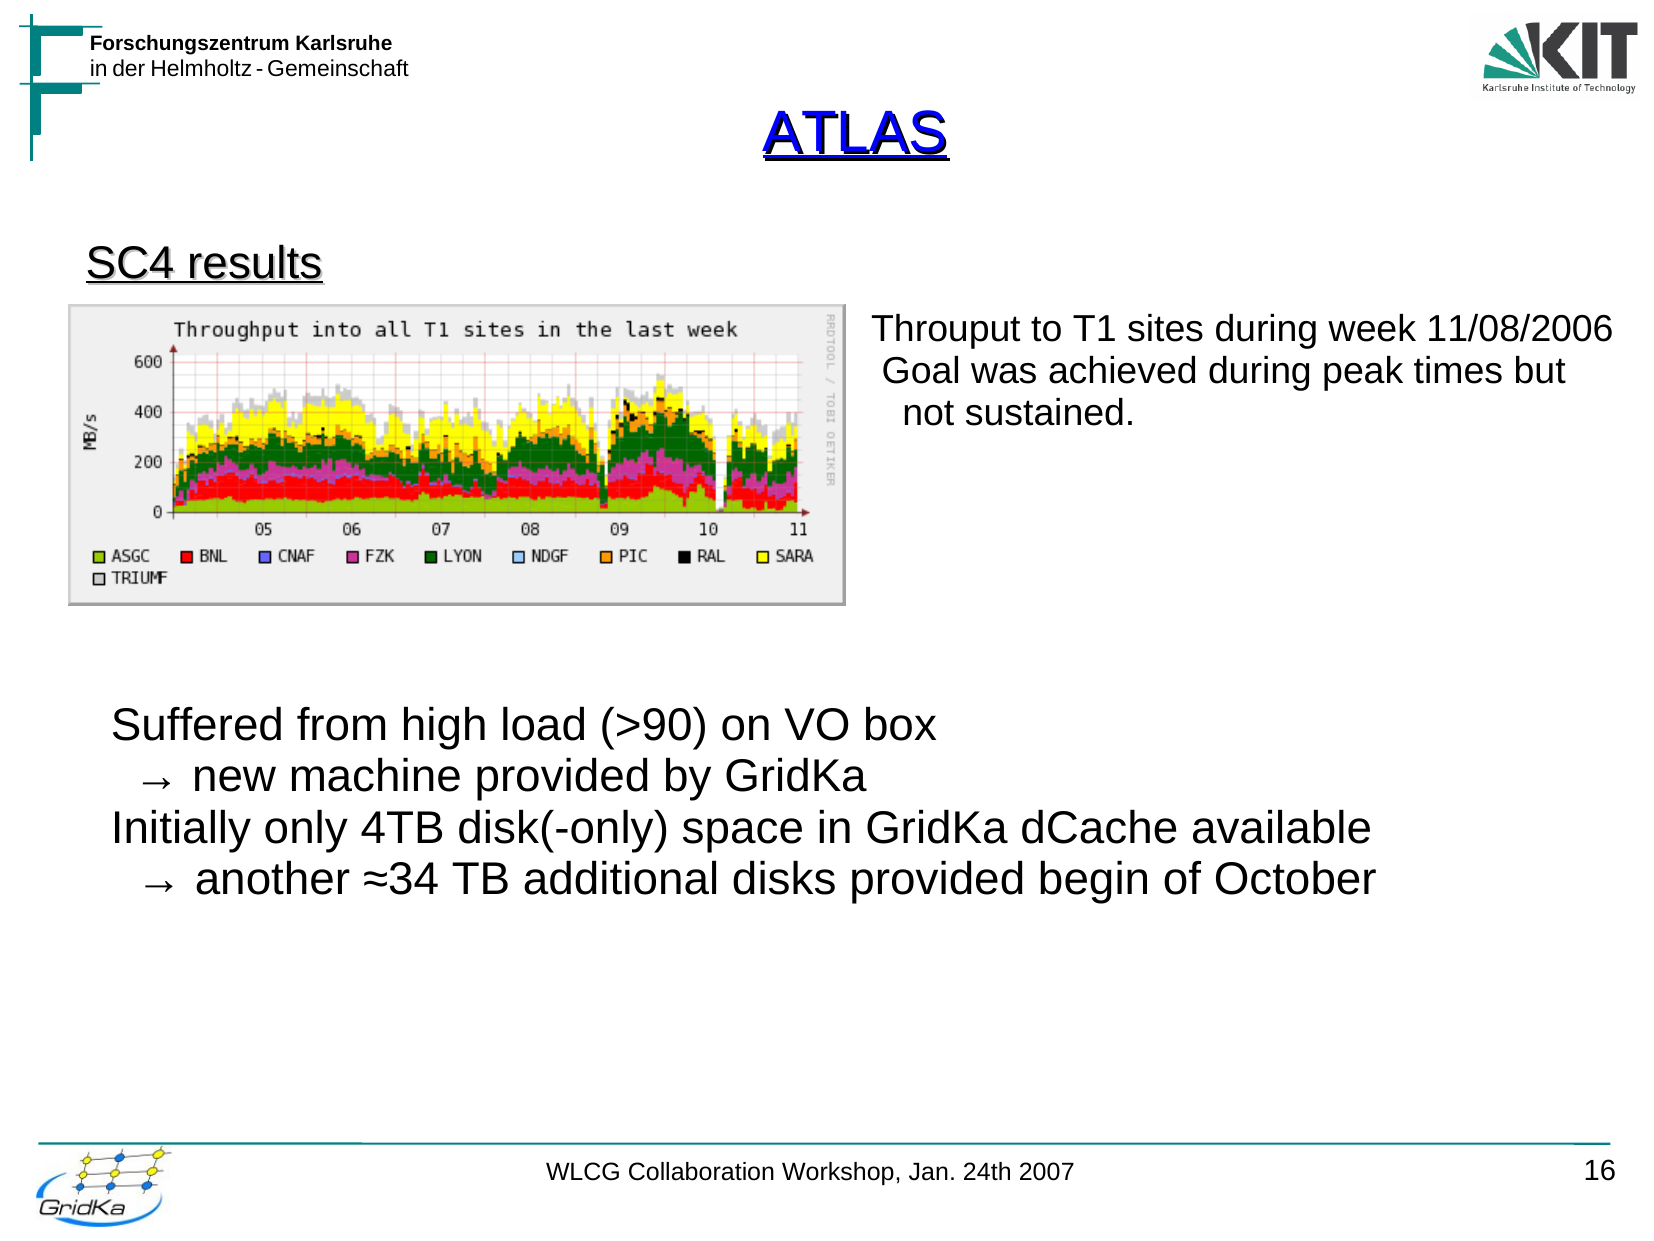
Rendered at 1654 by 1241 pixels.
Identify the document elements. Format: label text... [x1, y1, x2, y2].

picture [68, 304, 846, 606]
picture [1470, 11, 1641, 102]
text_box SC4 results [70, 229, 338, 296]
text_box Suffered from high load (>90) on VO box → new machine provided by GridKa Initially only 4TB disk(-only) space in GridKa dCache available → another ≈34 TB additional disks provided begin of October [83, 691, 1403, 963]
text_box Throuput to T1 sites during week 11/08/2006 Goal was achieved during peak times but not sustained. [845, 300, 1642, 483]
text_box ATLAS [747, 91, 962, 172]
picture [36, 1145, 172, 1227]
